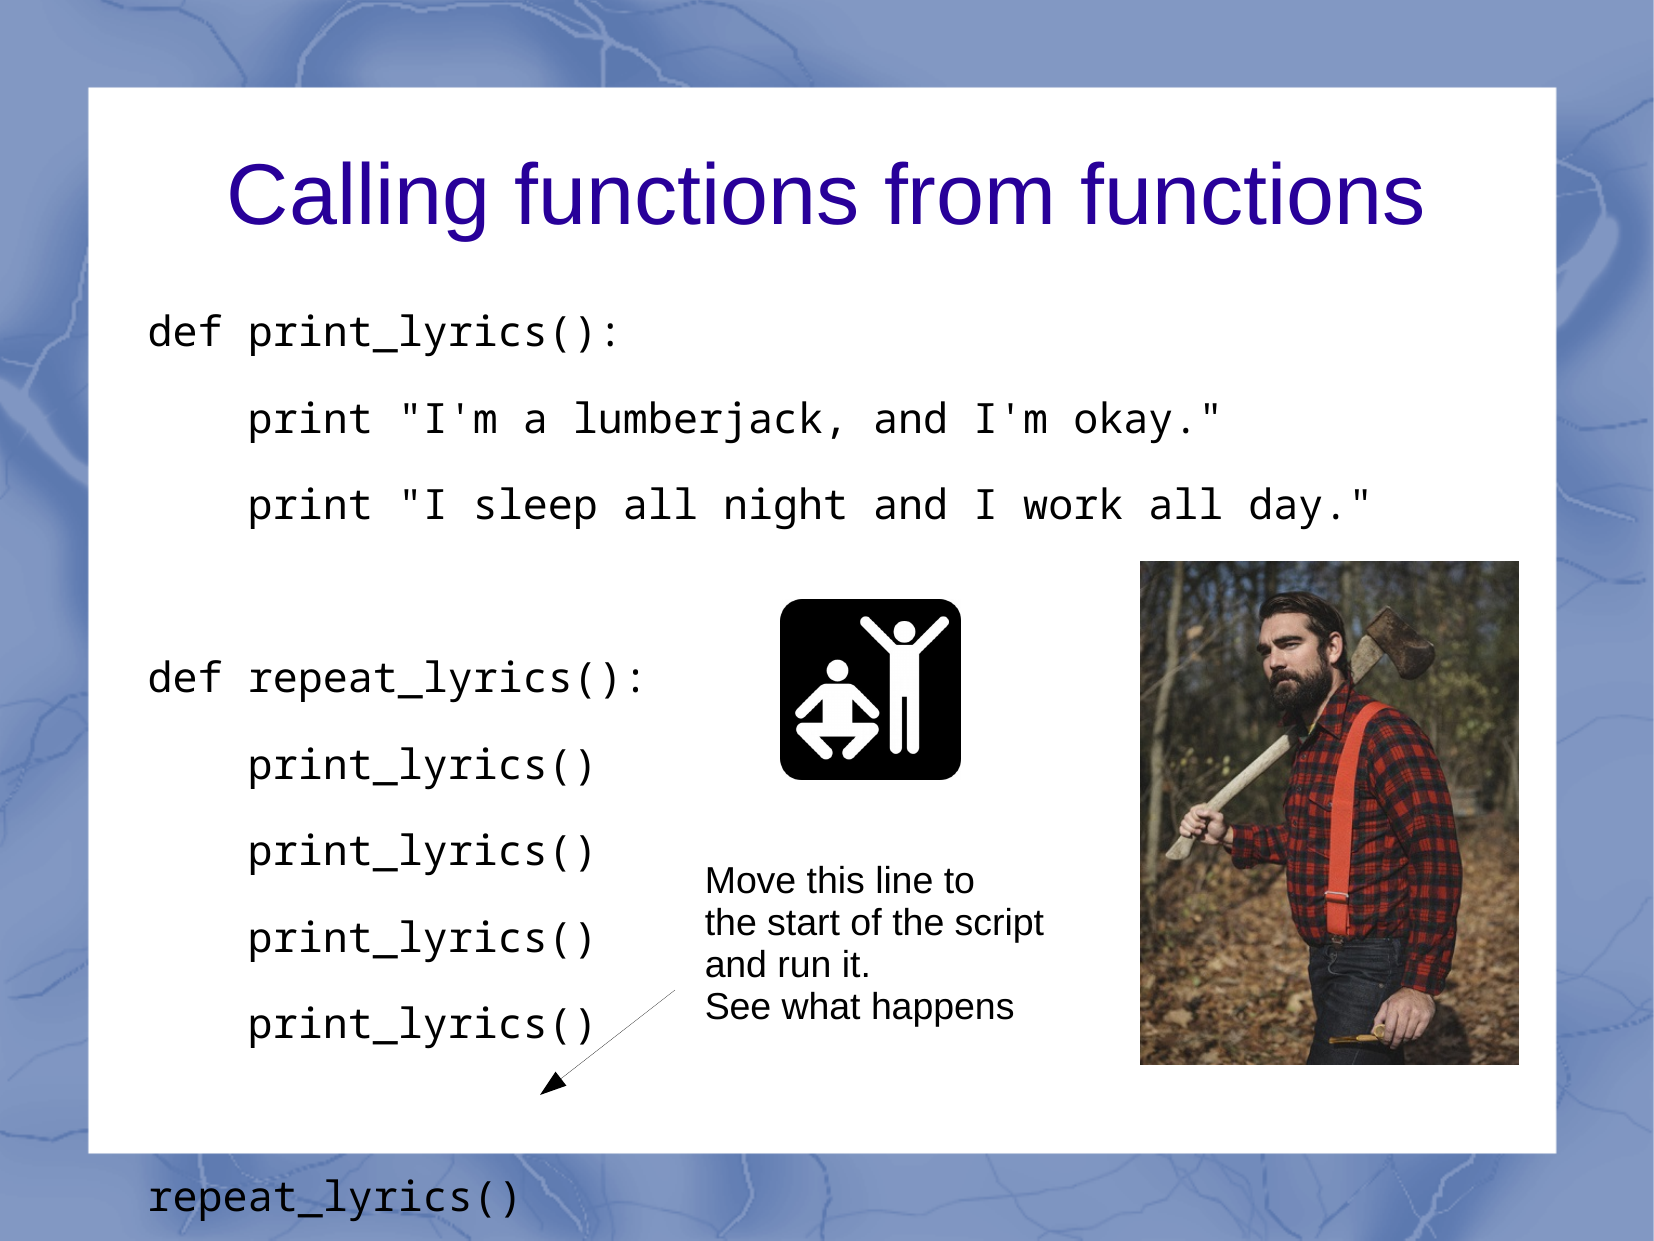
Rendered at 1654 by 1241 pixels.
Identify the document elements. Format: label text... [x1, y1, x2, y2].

picture [0, 0, 1654, 1241]
list def print_lyrics(): print "I'm a lumberjack, and I'm okay." print "I sleep all night and I work all day." def repeat_lyrics(): print_lyrics() print_lyrics() print_lyrics() print_lyrics() repeat_lyrics() [147, 302, 1506, 1132]
title Calling functions from functions [118, 90, 1536, 298]
text_box Move this line to the start of the script and run it. See what happens [690, 852, 1060, 1036]
